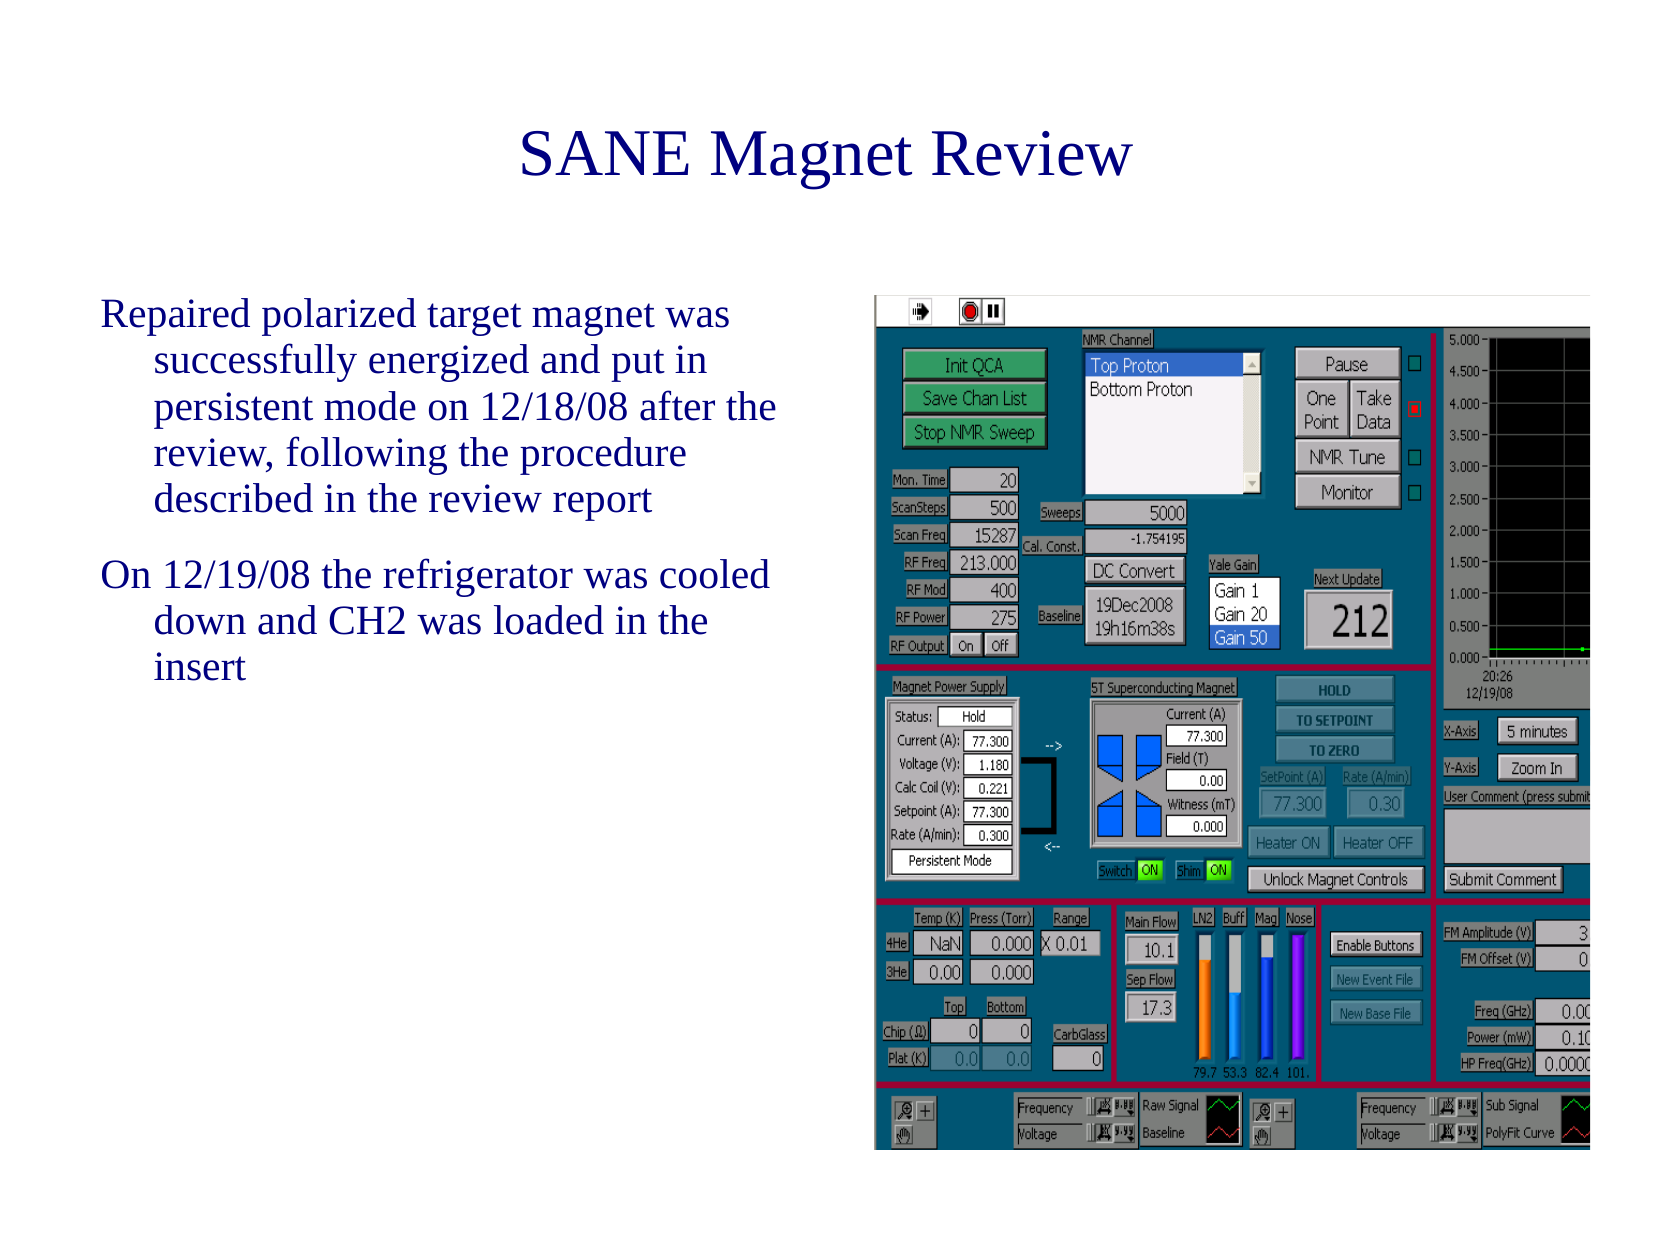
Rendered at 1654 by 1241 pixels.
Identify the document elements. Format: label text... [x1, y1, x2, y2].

picture [1409, 357, 1420, 370]
picture [1314, 569, 1381, 587]
picture [1444, 922, 1533, 941]
picture [1445, 867, 1563, 892]
picture [1409, 486, 1420, 500]
picture [1357, 1093, 1481, 1150]
picture [870, 295, 1591, 1150]
picture [1445, 809, 1591, 863]
picture [1468, 1027, 1533, 1045]
picture [950, 578, 1018, 602]
picture [1141, 1093, 1242, 1146]
picture [1250, 1099, 1295, 1150]
picture [1209, 555, 1258, 573]
picture [1461, 1053, 1533, 1071]
picture [890, 636, 947, 654]
picture [1461, 949, 1533, 967]
picture [950, 495, 1018, 519]
picture [950, 550, 1018, 574]
picture [1023, 536, 1082, 555]
picture [1085, 529, 1186, 553]
picture [1444, 786, 1591, 804]
picture [1085, 587, 1185, 645]
picture [1444, 721, 1478, 739]
picture [892, 497, 947, 515]
picture [1536, 920, 1591, 971]
picture [1498, 718, 1578, 744]
picture [894, 525, 947, 543]
picture [1296, 347, 1401, 509]
picture [892, 1096, 936, 1150]
picture [950, 605, 1018, 629]
picture [896, 607, 947, 625]
picture [1085, 557, 1185, 583]
title SANE Magnet Review [82, 49, 1571, 257]
list Repaired polarized target magnet was successfully energized and put in persistent mode on 12/18/08 after the review, following the procedure described in the review report On 12/19/08 the refrigerator was cooled down and CH2 was loaded in the insert [82, 290, 809, 1109]
picture [1409, 451, 1420, 464]
picture [1536, 999, 1591, 1075]
picture [1484, 1093, 1591, 1146]
picture [1498, 754, 1578, 781]
picture [1305, 590, 1393, 649]
picture [1444, 758, 1478, 776]
picture [1083, 330, 1262, 494]
picture [893, 470, 947, 488]
picture [905, 552, 947, 570]
picture [1210, 578, 1280, 649]
picture [950, 468, 1018, 492]
picture [1085, 500, 1186, 524]
picture [1475, 1001, 1533, 1019]
picture [1409, 402, 1421, 417]
picture [950, 633, 1018, 657]
picture [1014, 1093, 1138, 1150]
picture [903, 349, 1047, 449]
picture [950, 523, 1018, 547]
picture [907, 580, 947, 598]
picture [1041, 502, 1082, 521]
picture [1039, 606, 1082, 624]
